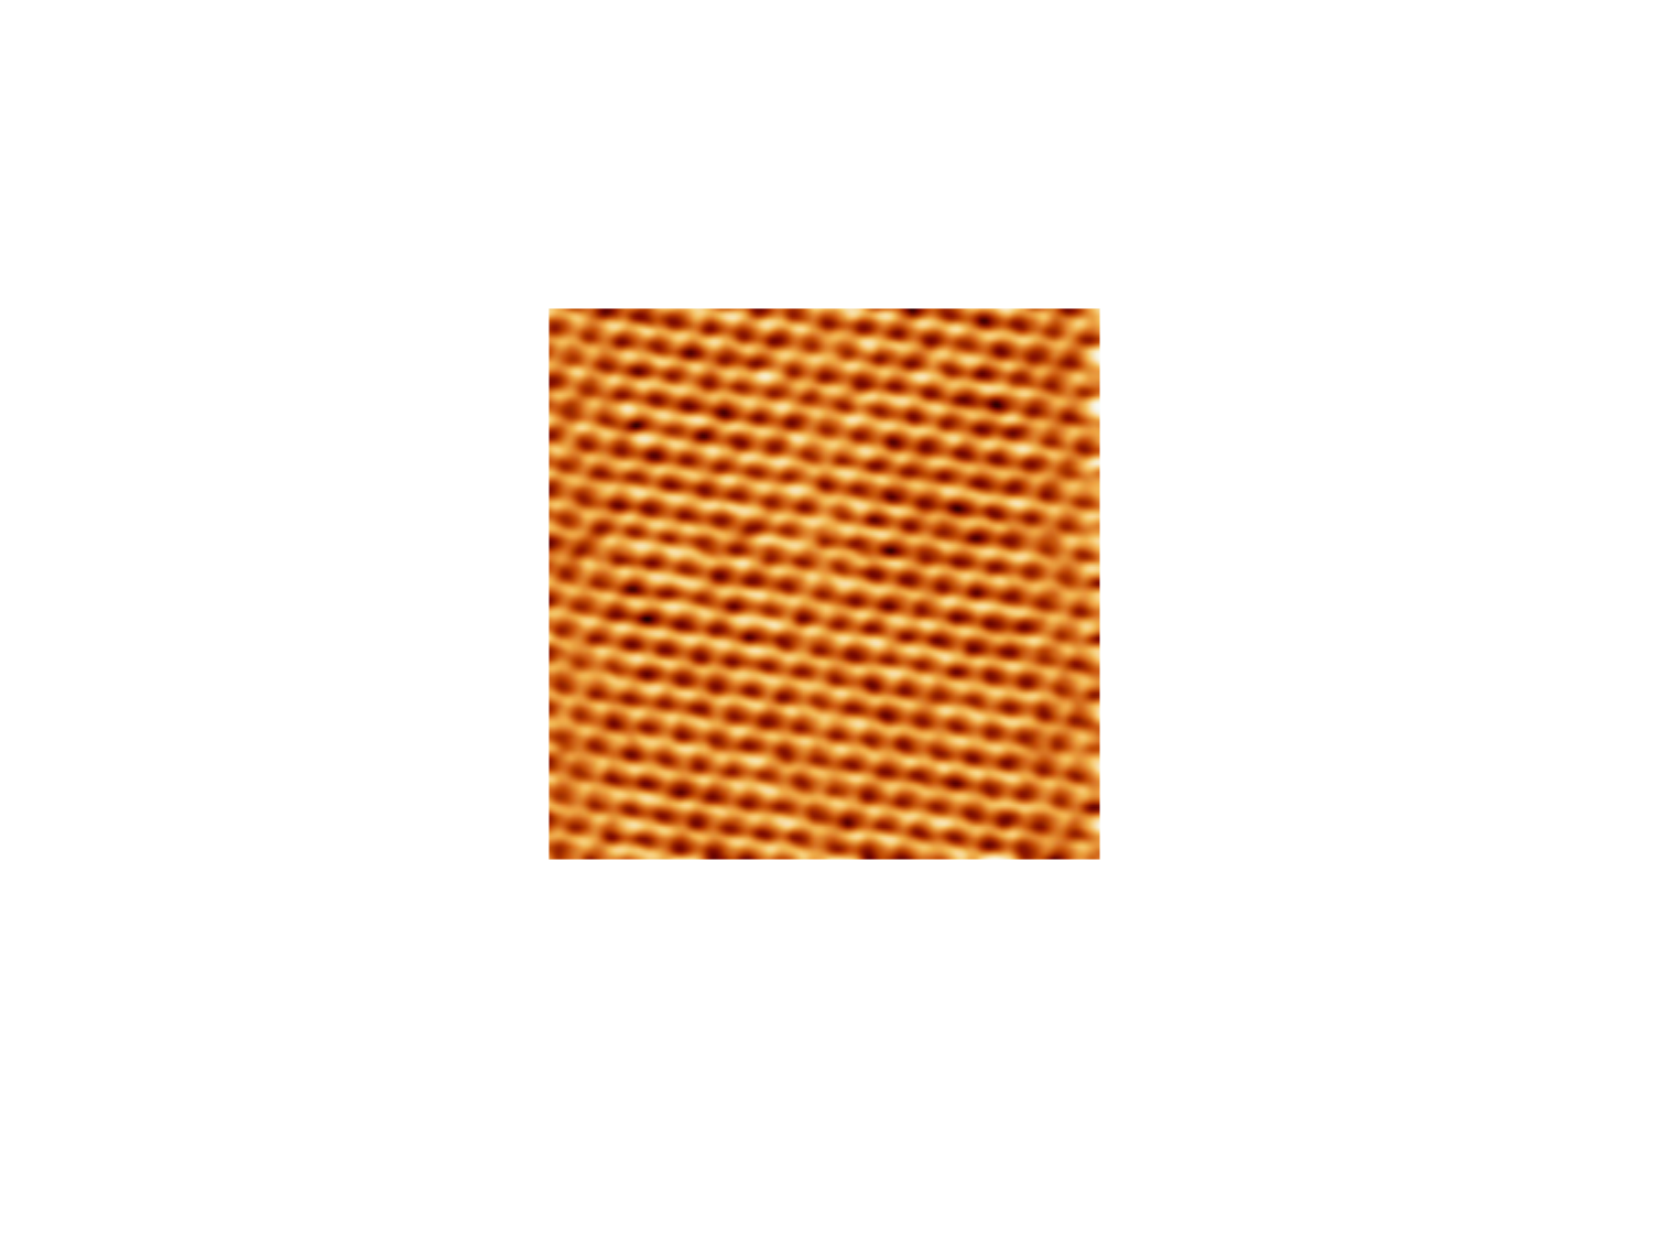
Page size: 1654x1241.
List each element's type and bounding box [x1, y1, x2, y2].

picture [543, 307, 1118, 871]
